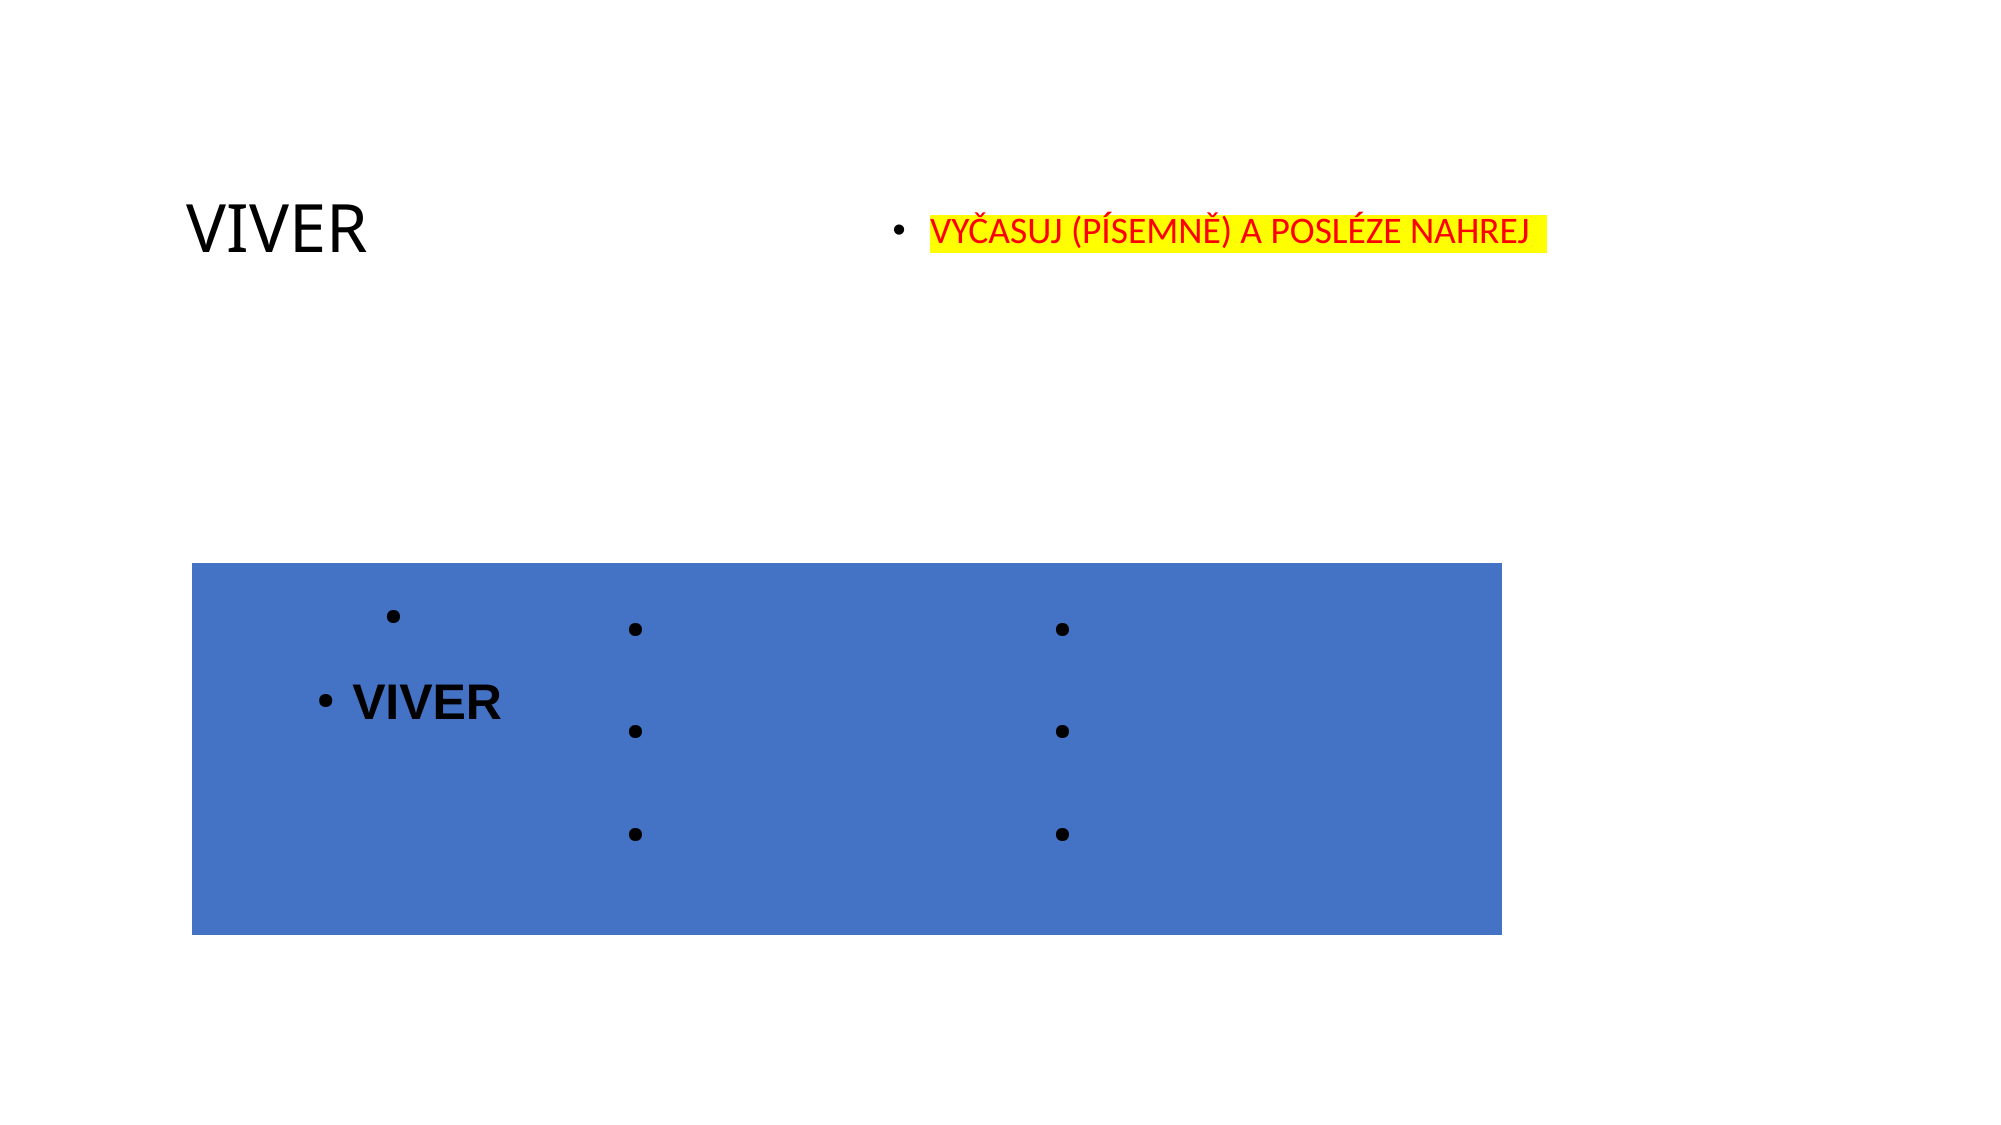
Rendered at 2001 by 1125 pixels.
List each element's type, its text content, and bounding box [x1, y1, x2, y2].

table_cell [627, 767, 1054, 935]
table_header [627, 563, 1054, 665]
list VYČASUJ (PÍSEMNĚ) A POSLÉZE NAHREJ [877, 96, 1863, 367]
title VIVER [171, 96, 756, 367]
table_cell [1054, 767, 1502, 935]
table_cell [1054, 665, 1502, 767]
table_header VIVER [192, 563, 627, 935]
table_cell [627, 665, 1054, 767]
table_header [1054, 563, 1502, 665]
